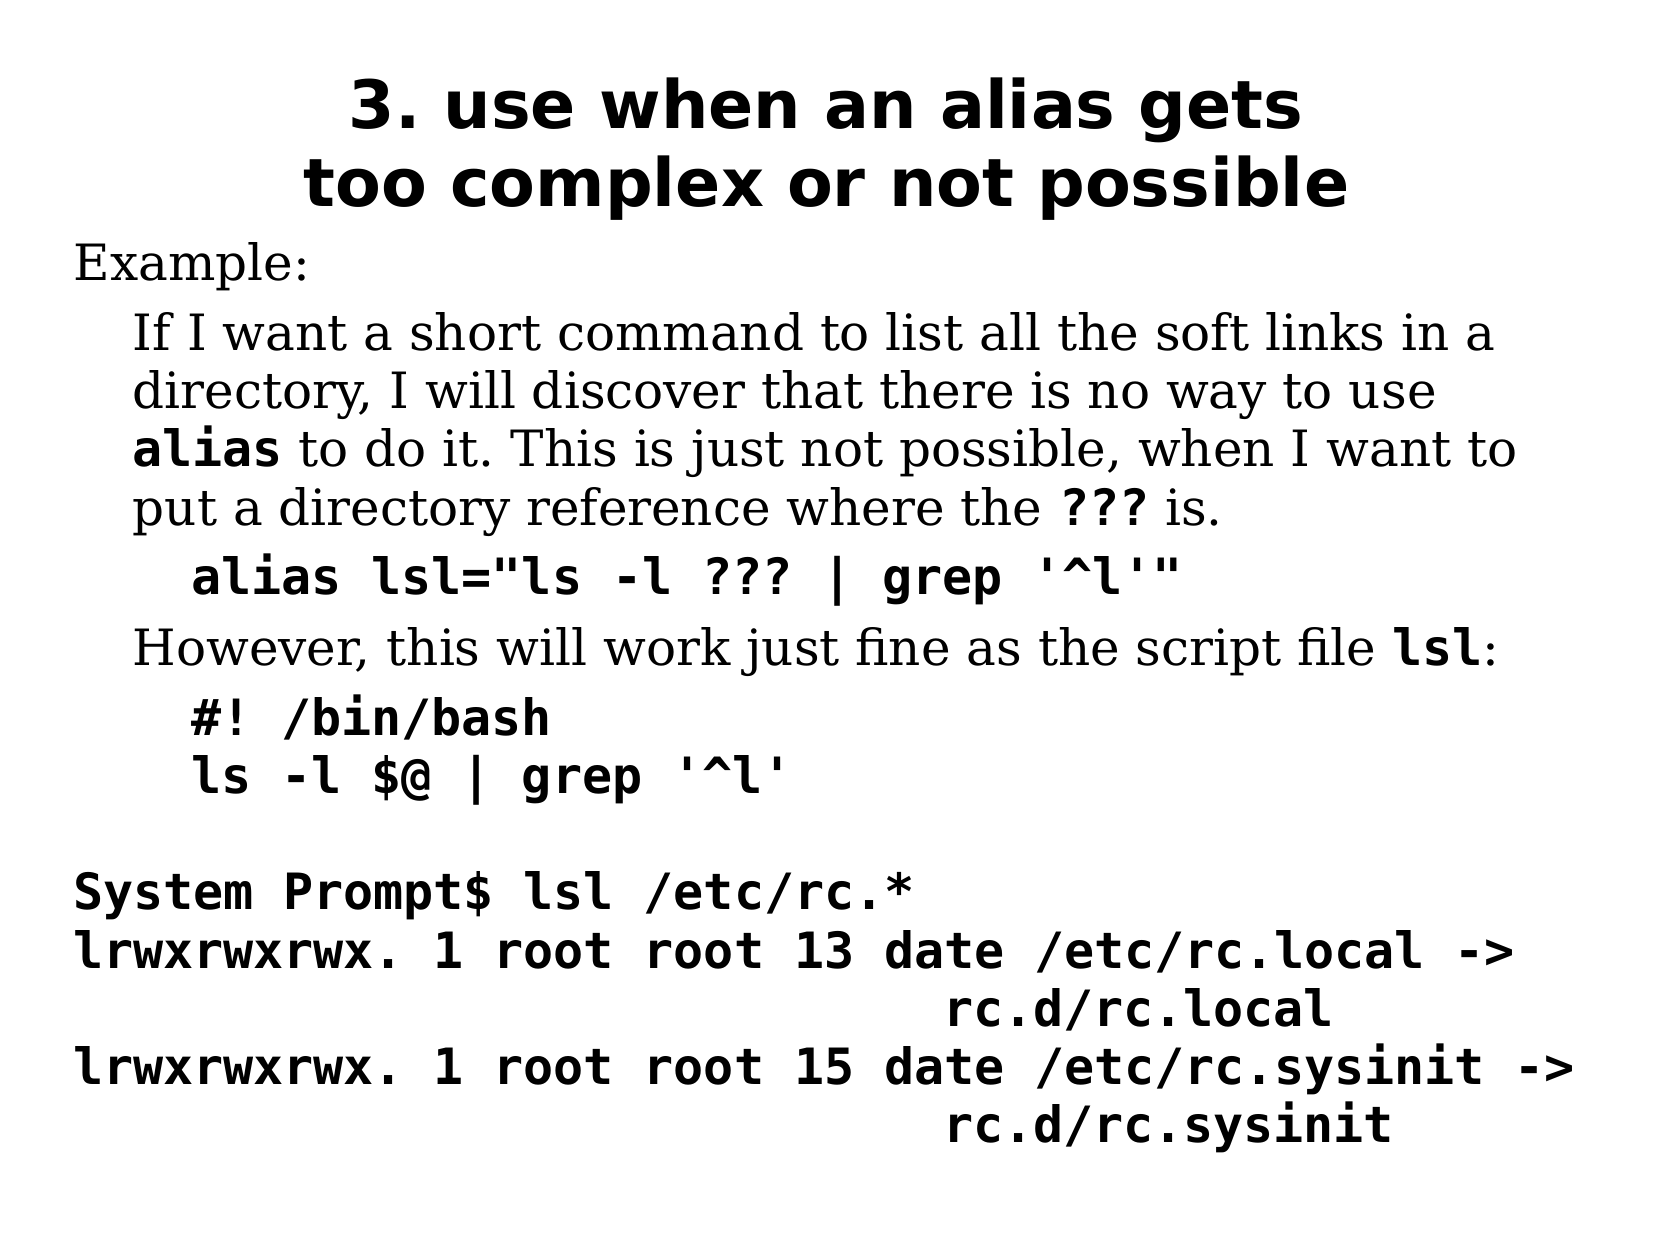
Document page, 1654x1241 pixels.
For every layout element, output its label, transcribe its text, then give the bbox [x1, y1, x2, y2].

text_box 3. use when an alias gets too complex or not possible Example: If I want a short command to list all the soft links in a directory, I will discover that there is no way to use alias to do it. This is just not possible, when I want to put a directory reference where the ??? is. alias lsl="ls -l ??? | grep '^l'" However, this will work just fine as the script file lsl: #! /bin/bash ls -l $@ | grep '^l' System Prompt$ lsl /etc/rc.* lrwxrwxrwx. 1 root root 13 date /etc/rc.local -> rc.d/rc.local lrwxrwxrwx. 1 root root 15 date /etc/rc.sysinit -> rc.d/rc.sysinit [59, 59, 1595, 1162]
